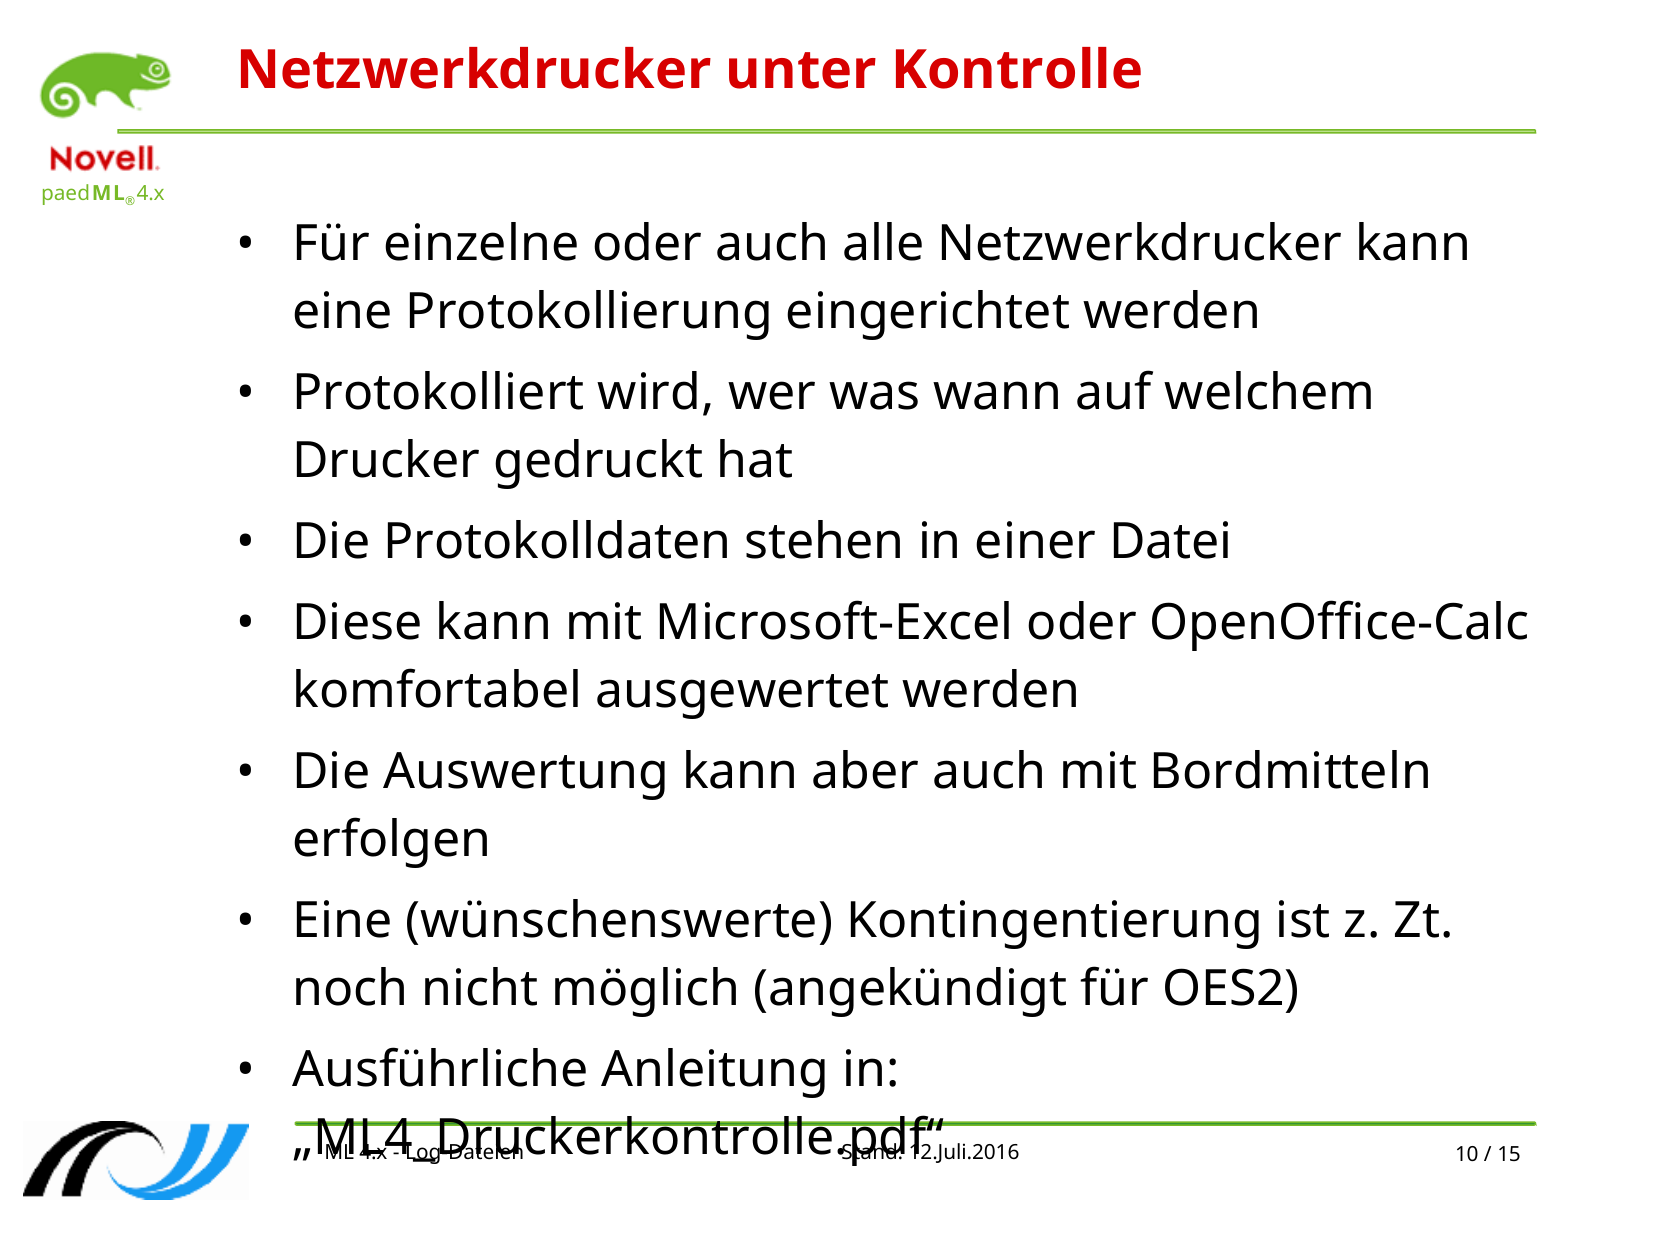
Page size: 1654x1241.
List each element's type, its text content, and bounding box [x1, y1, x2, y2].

picture [23, 1121, 249, 1200]
picture [26, 35, 184, 193]
title Netzwerkdrucker unter Kontrolle [236, 17, 1536, 119]
list Für einzelne oder auch alle Netzwerkdrucker kann eine Protokollierung eingerichtet werden Protokolliert wird, wer was wann auf welchem Drucker gedruckt hat Die Protokolldaten stehen in einer Datei Diese kann mit Microsoft-Excel oder OpenOffice-Calc komfortabel ausgewertet werden Die Auswertung kann aber auch mit Bordmitteln erfolgen Eine (wünschenswerte) Kontingentierung ist z. Zt. noch nicht möglich (angekündigt für OES2) Ausführliche Anleitung in: „ML4_Druckerkontrolle.pdf“ [236, 206, 1565, 1063]
